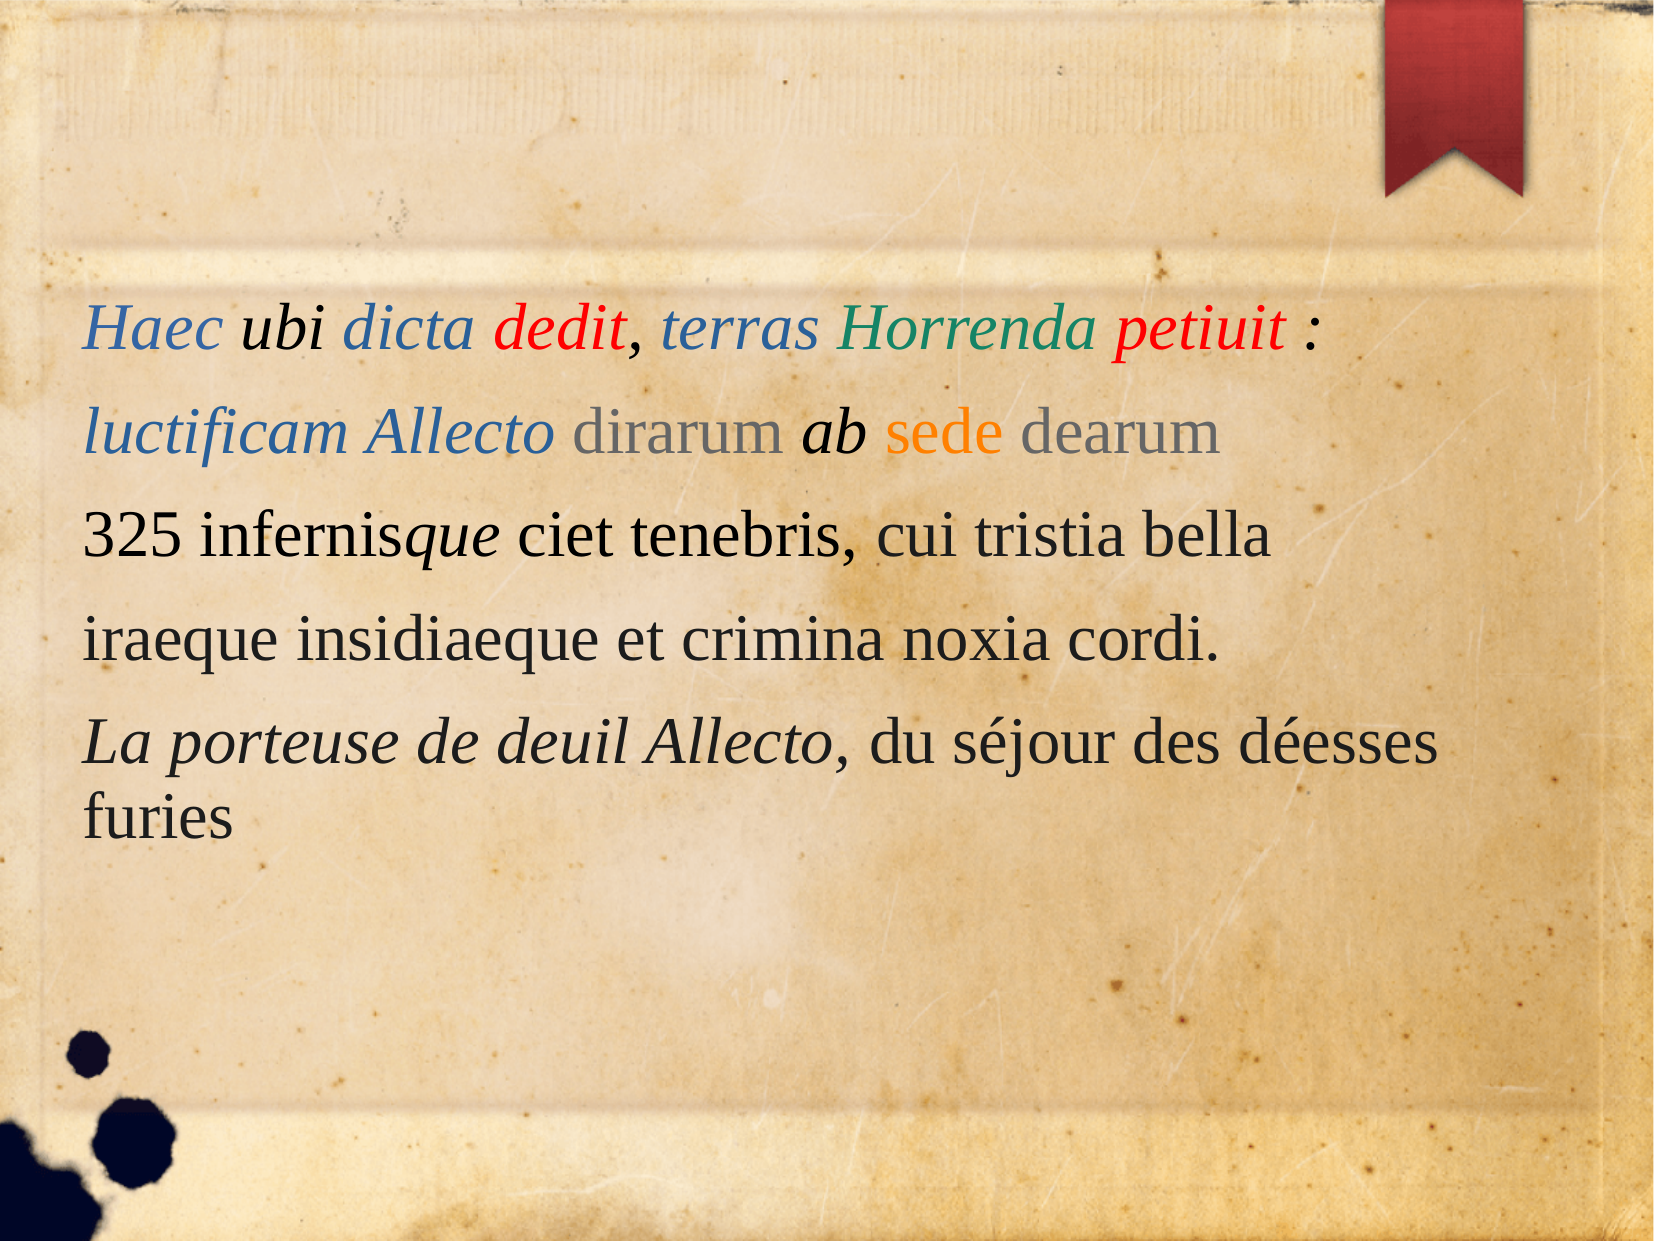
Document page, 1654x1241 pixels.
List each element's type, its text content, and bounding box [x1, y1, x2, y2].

list Haec ubi dicta dedit, terras Horrenda petiuit : luctificam Allecto dirarum ab sede dearum 325 infernisque ciet tenebris, cui tristia bella iraeque insidiaeque et crimina noxia cordi. La porteuse de deuil Allecto, du séjour des déesses furies [82, 290, 1538, 1010]
picture [0, 0, 1654, 1241]
